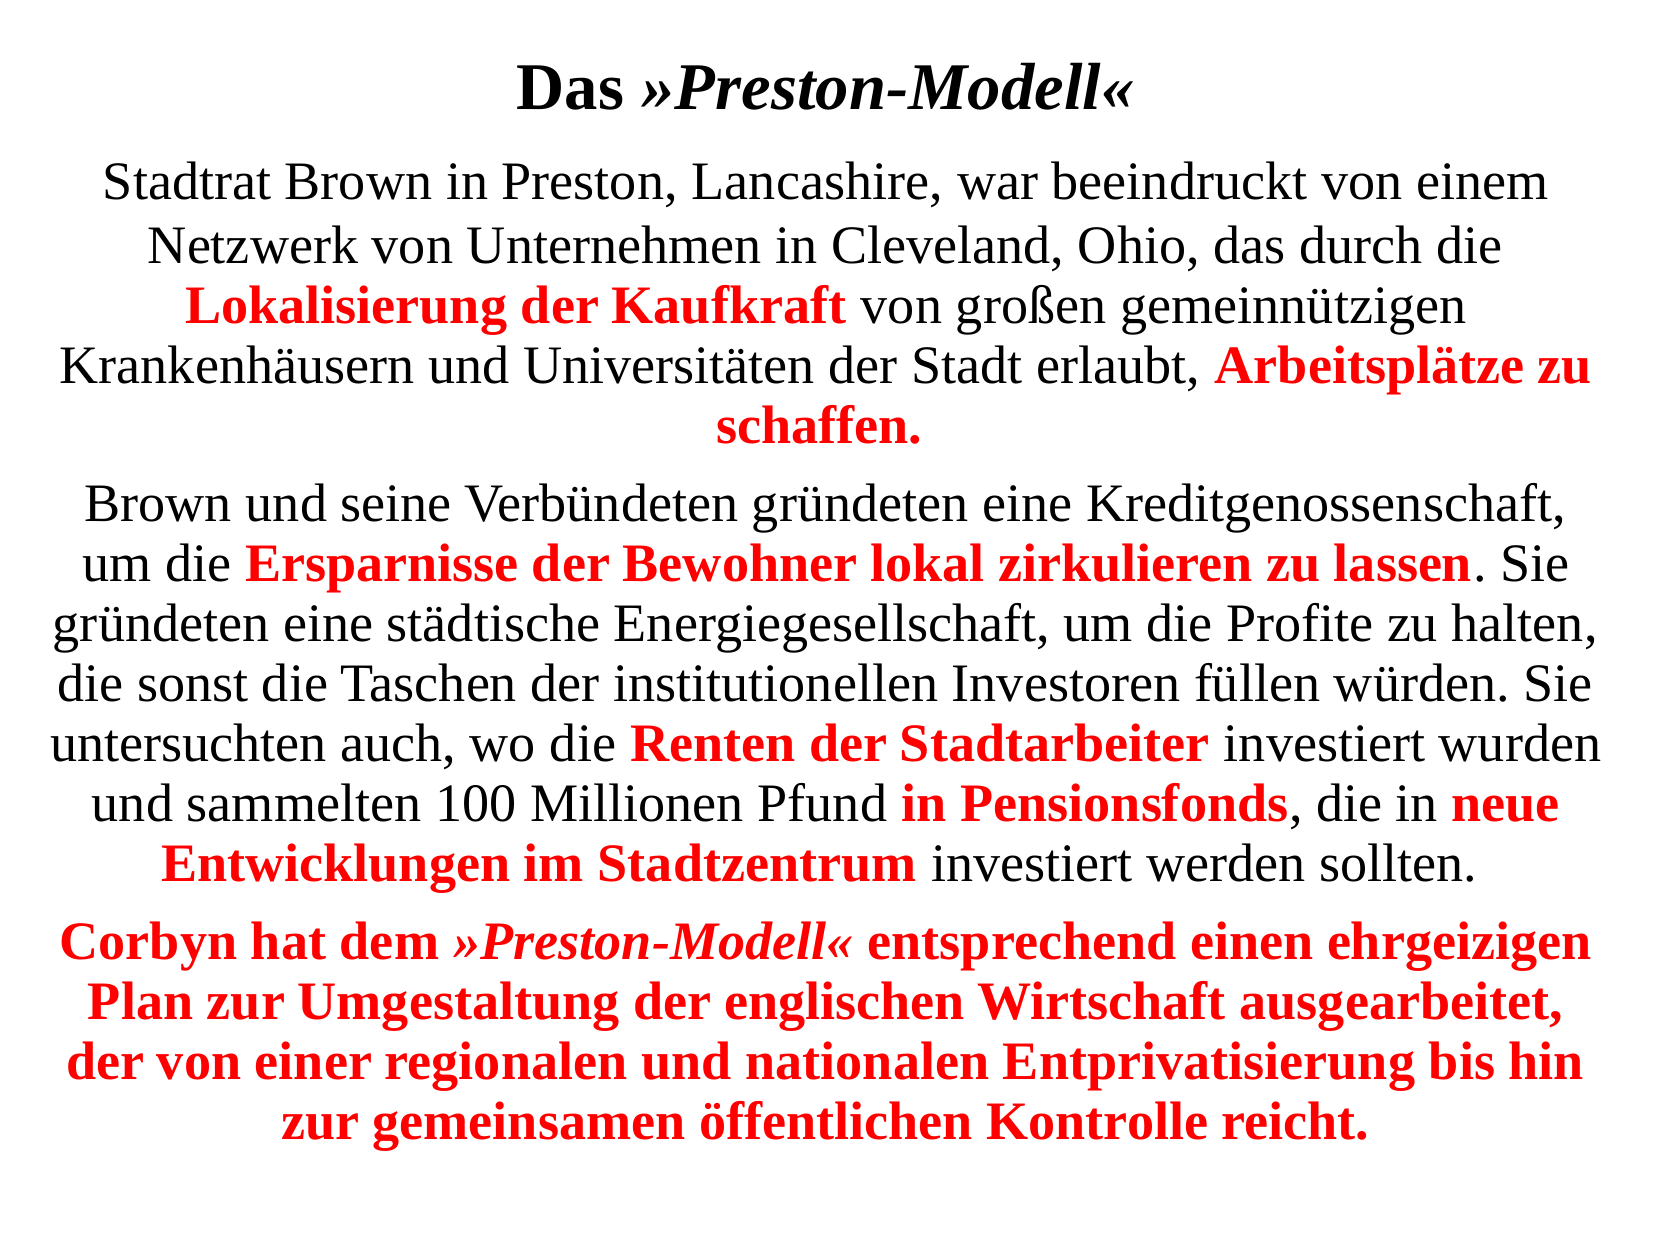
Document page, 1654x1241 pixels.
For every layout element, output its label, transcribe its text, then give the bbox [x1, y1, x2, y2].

text_box Das »Preston-Modell« Stadtrat Brown in Preston, Lancashire, war beeindruckt von einem Netzwerk von Unternehmen in Cleveland, Ohio, das durch die Lokalisierung der Kaufkraft von großen gemeinnützigen Krankenhäusern und Universitäten der Stadt erlaubt, Arbeitsplätze zu schaffen. Brown und seine Verbündeten gründeten eine Kreditgenossenschaft, um die Ersparnisse der Bewohner lokal zirkulieren zu lassen. Sie gründeten eine städtische Energiegesellschaft, um die Profite zu halten, die sonst die Taschen der institutionellen Investoren füllen würden. Sie untersuchten auch, wo die Renten der Stadtarbeiter investiert wurden und sammelten 100 Millionen Pfund in Pensionsfonds, die in neue Entwicklungen im Stadtzentrum investiert werden sollten. Corbyn hat dem »Preston-Modell« entsprechend einen ehrgeizigen Plan zur Umgestaltung der englischen Wirtschaft ausgearbeitet, der von einer regionalen und nationalen Entprivatisierung bis hin zur gemeinsamen öffentlichen Kontrolle reicht. [35, 42, 1625, 1152]
